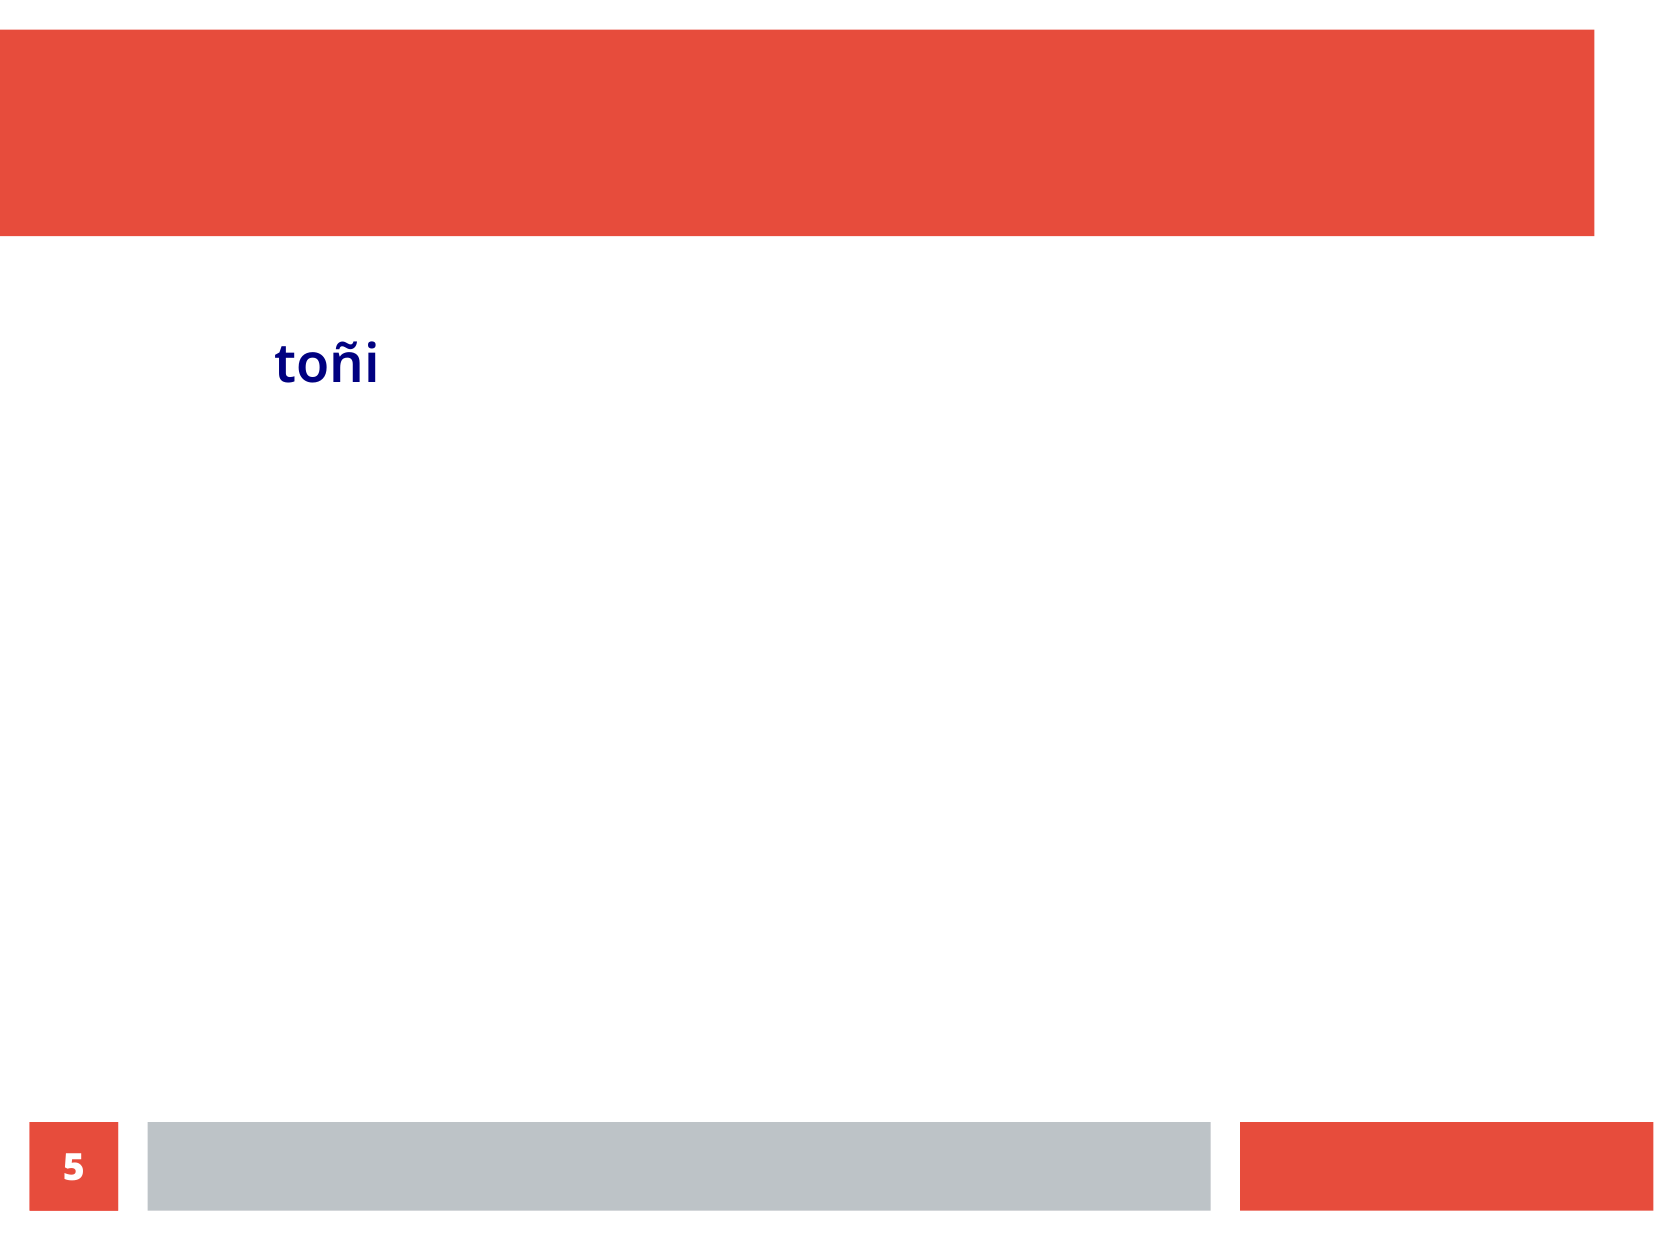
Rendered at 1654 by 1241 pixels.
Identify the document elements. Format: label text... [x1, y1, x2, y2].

list toñi [274, 324, 1350, 1093]
